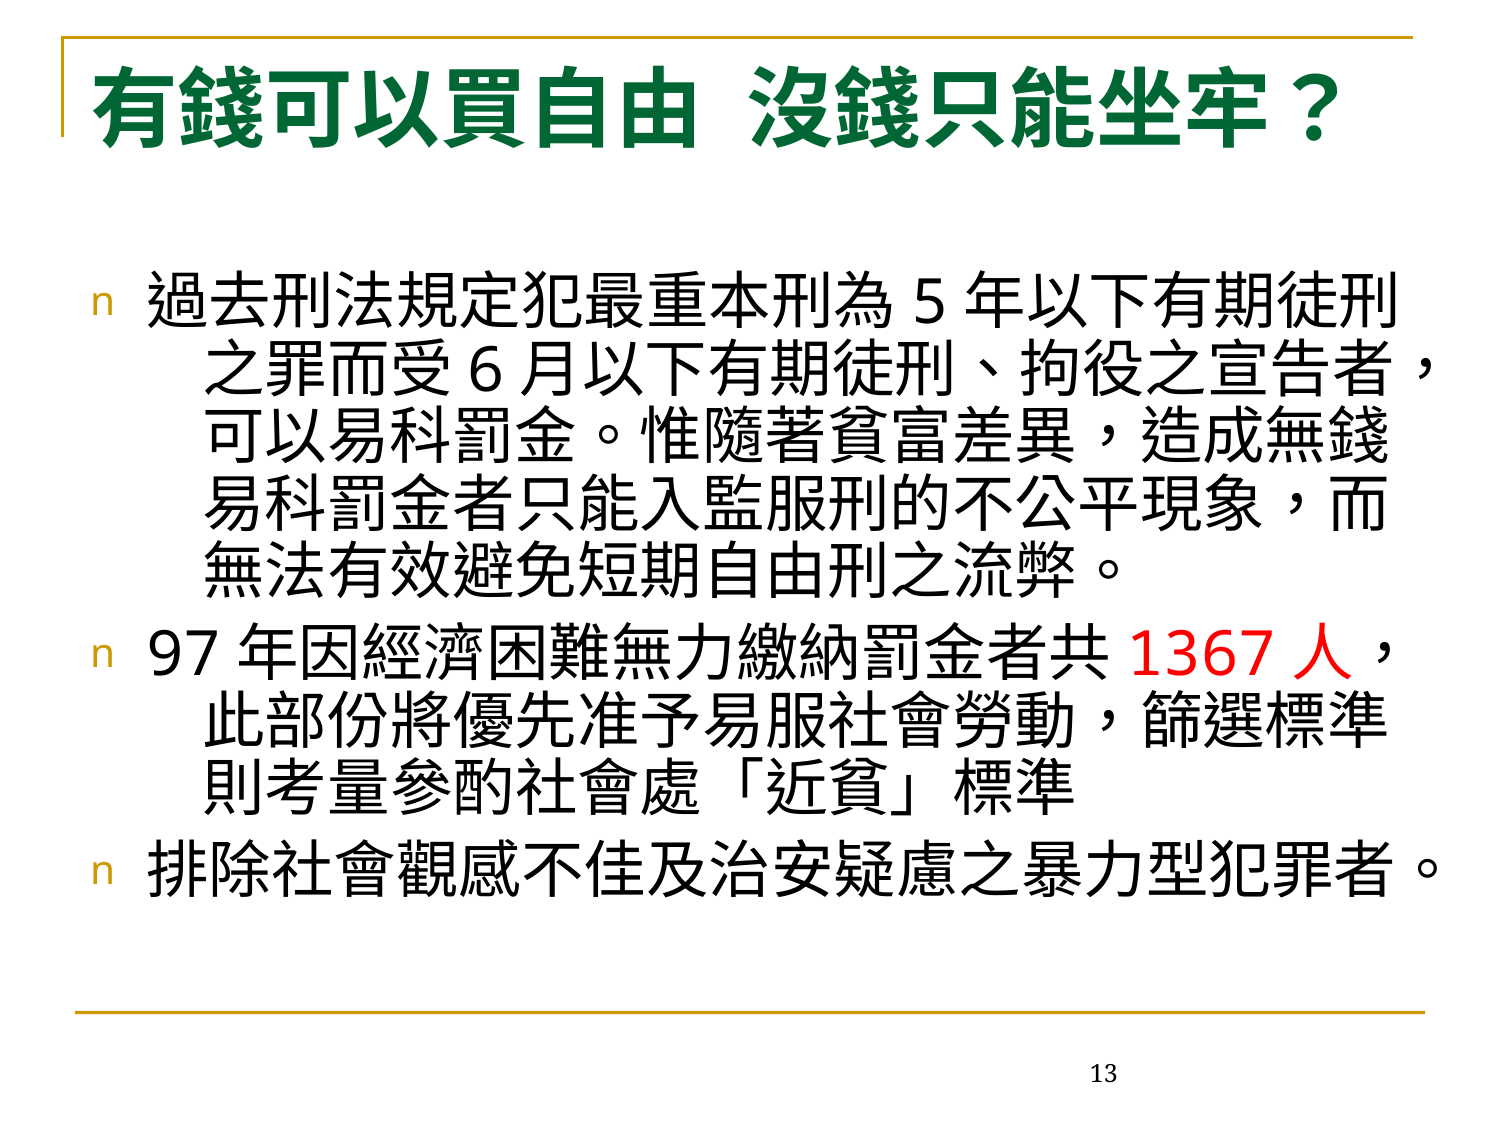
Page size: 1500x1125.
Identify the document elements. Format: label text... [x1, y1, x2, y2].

text_box [1074, 1024, 1426, 1100]
list 過去刑法規定犯最重本刑為5年以下有期徒刑之罪而受6月以下有期徒刑、拘役之宣告者，可以易科罰金。惟隨著貧富差異，造成無錢易科罰金者只能入監服刑的不公平現象，而無法有效避免短期自由刑之流弊。 97年因經濟困難無力繳納罰金者共1367人，此部份將優先准予易服社會勞動，篩選標準則考量參酌社會處「近貧」標準 排除社會觀感不佳及治安疑慮之暴力型犯罪者。 [75, 262, 1426, 1006]
title 有錢可以買自由 沒錢只能坐牢？ [75, 45, 1426, 233]
